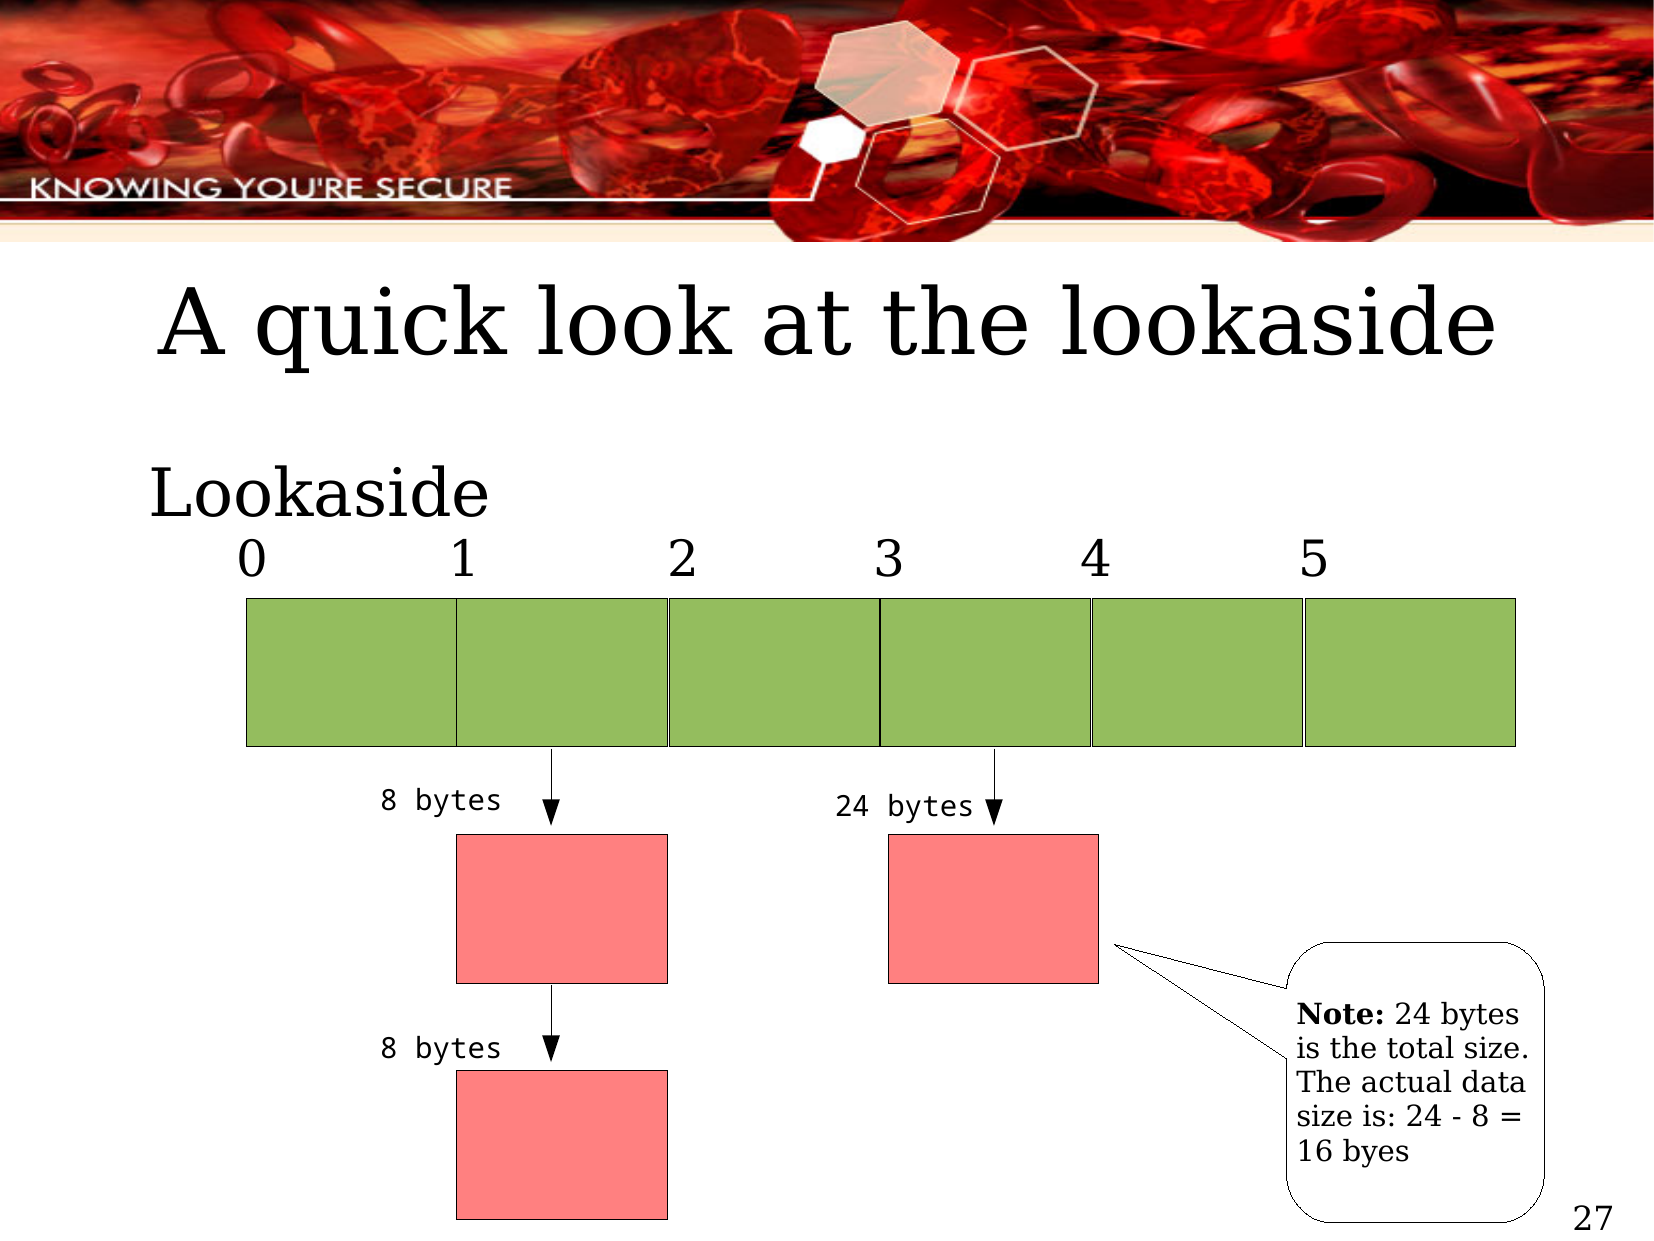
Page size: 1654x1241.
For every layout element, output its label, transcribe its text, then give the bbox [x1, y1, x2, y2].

text_box 24 bytes [834, 785, 976, 820]
text_box Note: 24 bytes is the total size. The actual data size is: 24 - 8 = 16 byes [1296, 952, 1535, 1213]
text_box 1 [448, 530, 481, 589]
text_box 0 [235, 530, 268, 589]
text_box [456, 1070, 668, 1220]
text_box 4 [1080, 530, 1113, 589]
picture [0, 0, 1654, 242]
text_box [456, 834, 668, 984]
text_box [1305, 598, 1516, 747]
text_box [1092, 598, 1303, 747]
text_box [888, 834, 1099, 984]
text_box 8 bytes [380, 1027, 521, 1062]
list Lookaside [131, 454, 1544, 1189]
text_box 2 [667, 530, 699, 589]
text_box [246, 598, 668, 747]
text_box [669, 598, 1091, 747]
title A quick look at the lookaside [123, 219, 1536, 427]
text_box 3 [873, 530, 906, 589]
text_box 8 bytes [380, 778, 521, 814]
text_box 5 [1298, 530, 1331, 589]
